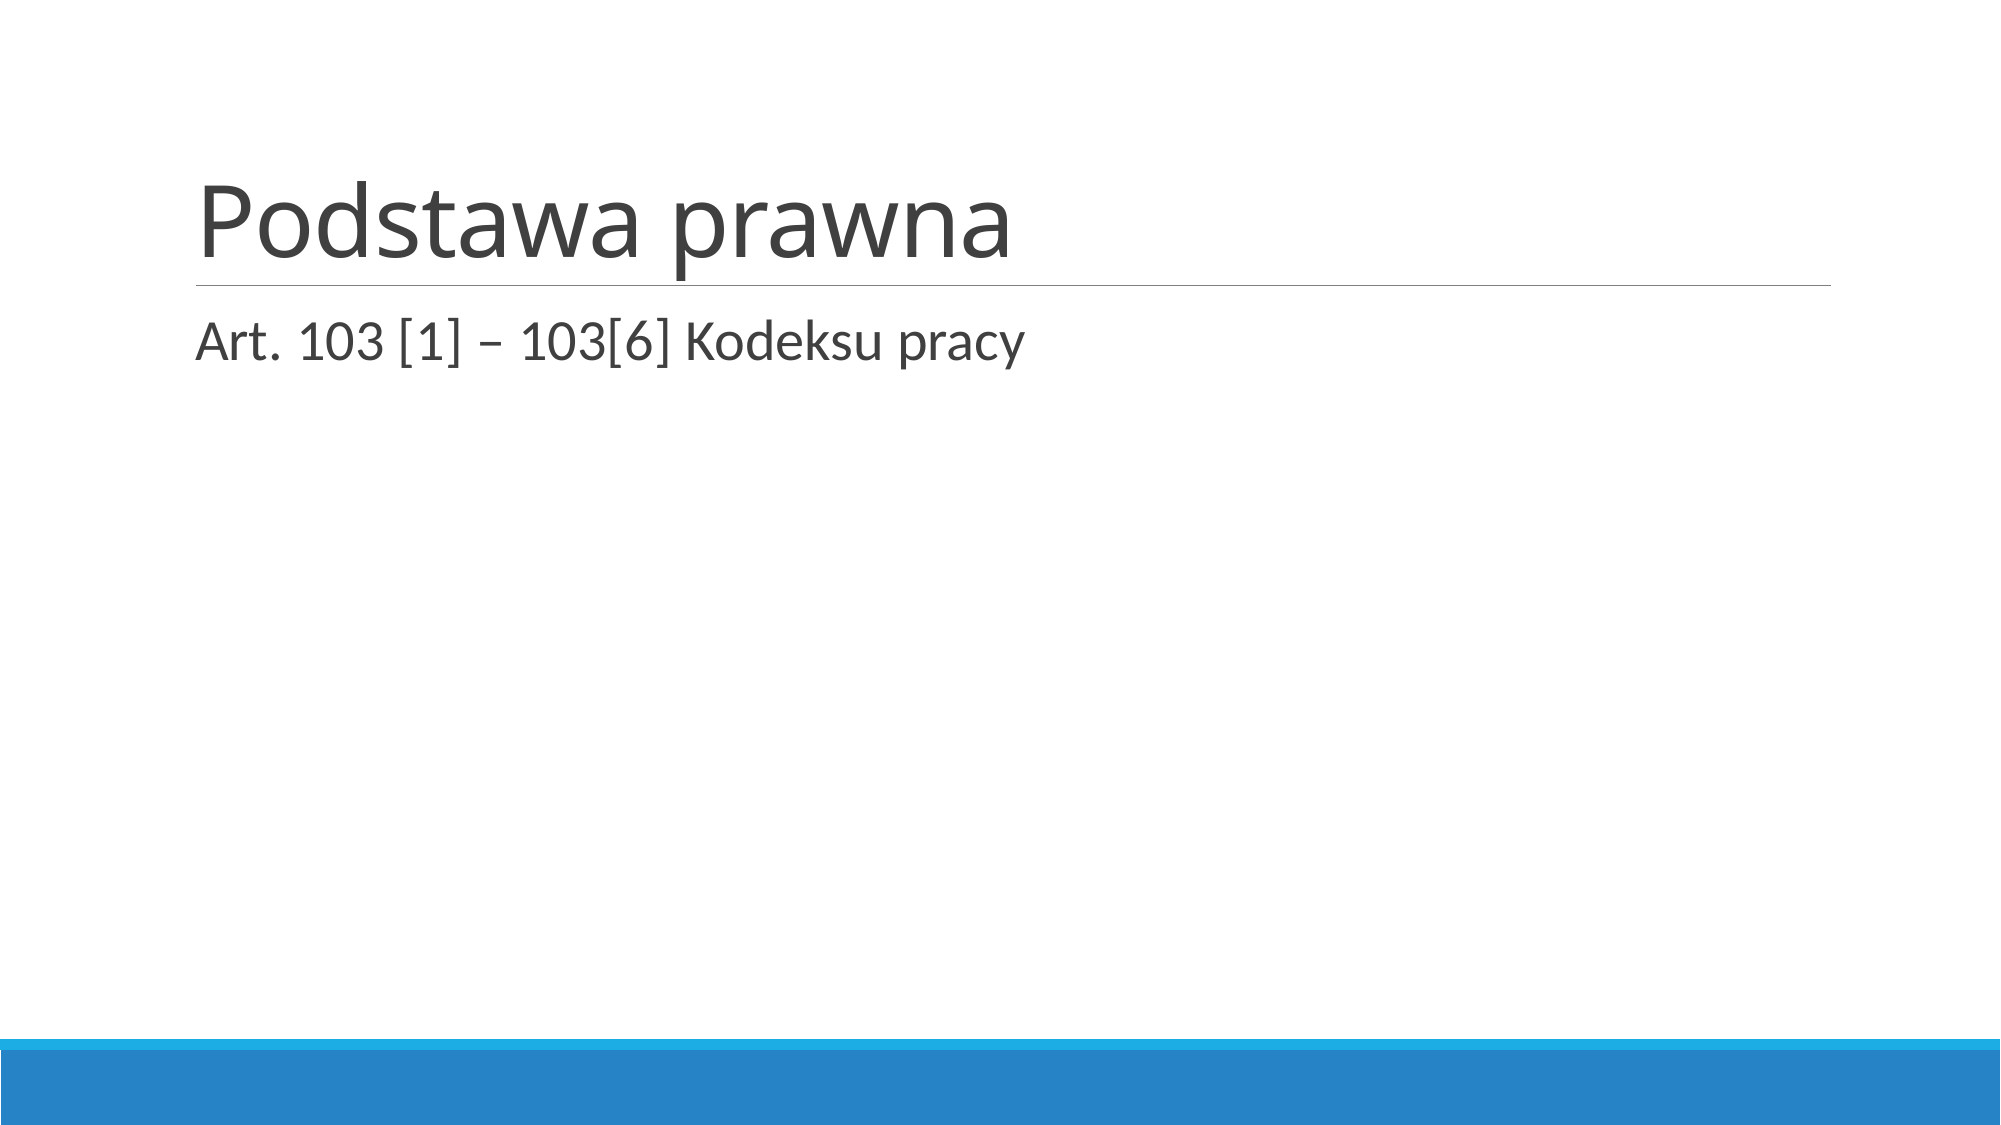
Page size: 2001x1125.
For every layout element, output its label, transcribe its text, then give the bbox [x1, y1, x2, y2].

title Podstawa prawna [180, 47, 1831, 286]
list Art. 103 [1] – 103[6] Kodeksu pracy [180, 302, 1831, 963]
